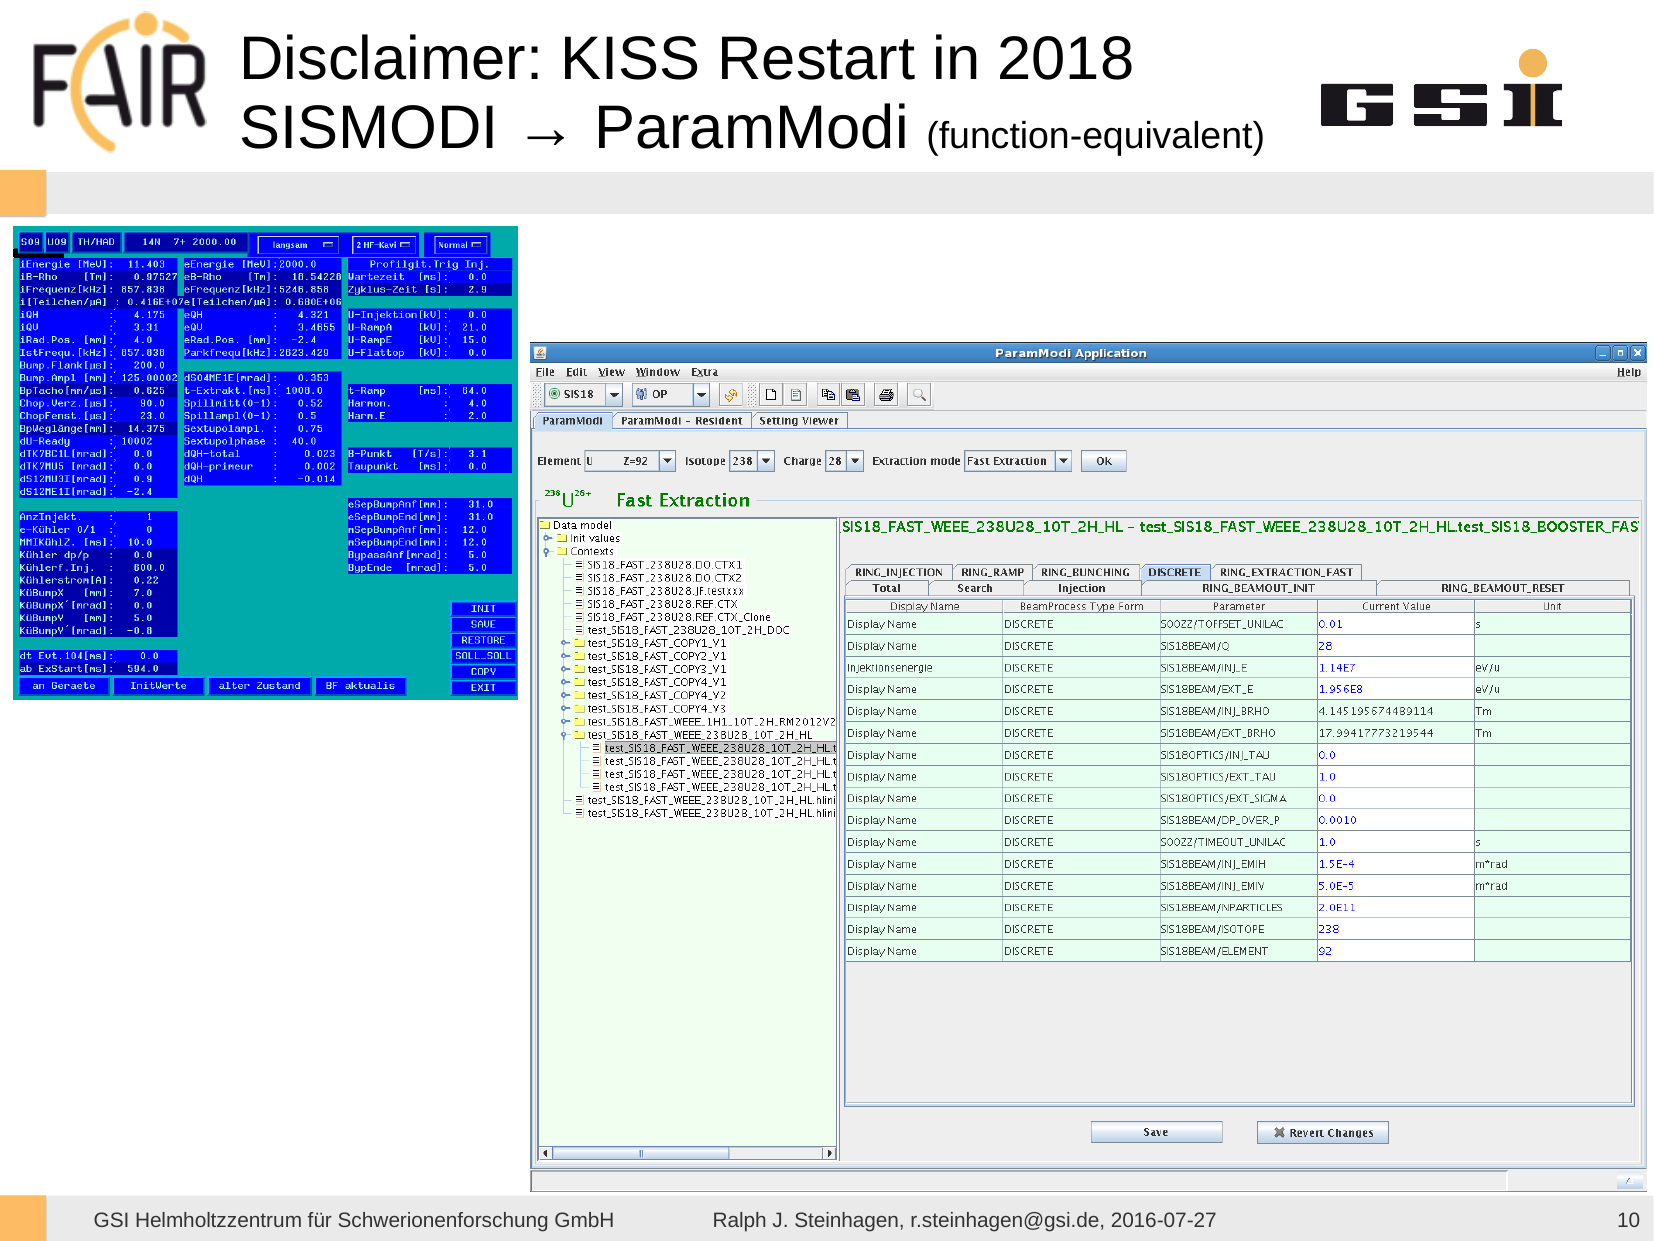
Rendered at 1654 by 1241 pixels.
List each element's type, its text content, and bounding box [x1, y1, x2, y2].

picture [1319, 46, 1564, 129]
picture [530, 342, 1647, 1192]
picture [13, 226, 518, 700]
title Disclaimer: KISS Restart in 2018 SISMODI → ParamModi (function-equivalent) [239, 0, 1300, 192]
picture [33, 10, 207, 155]
